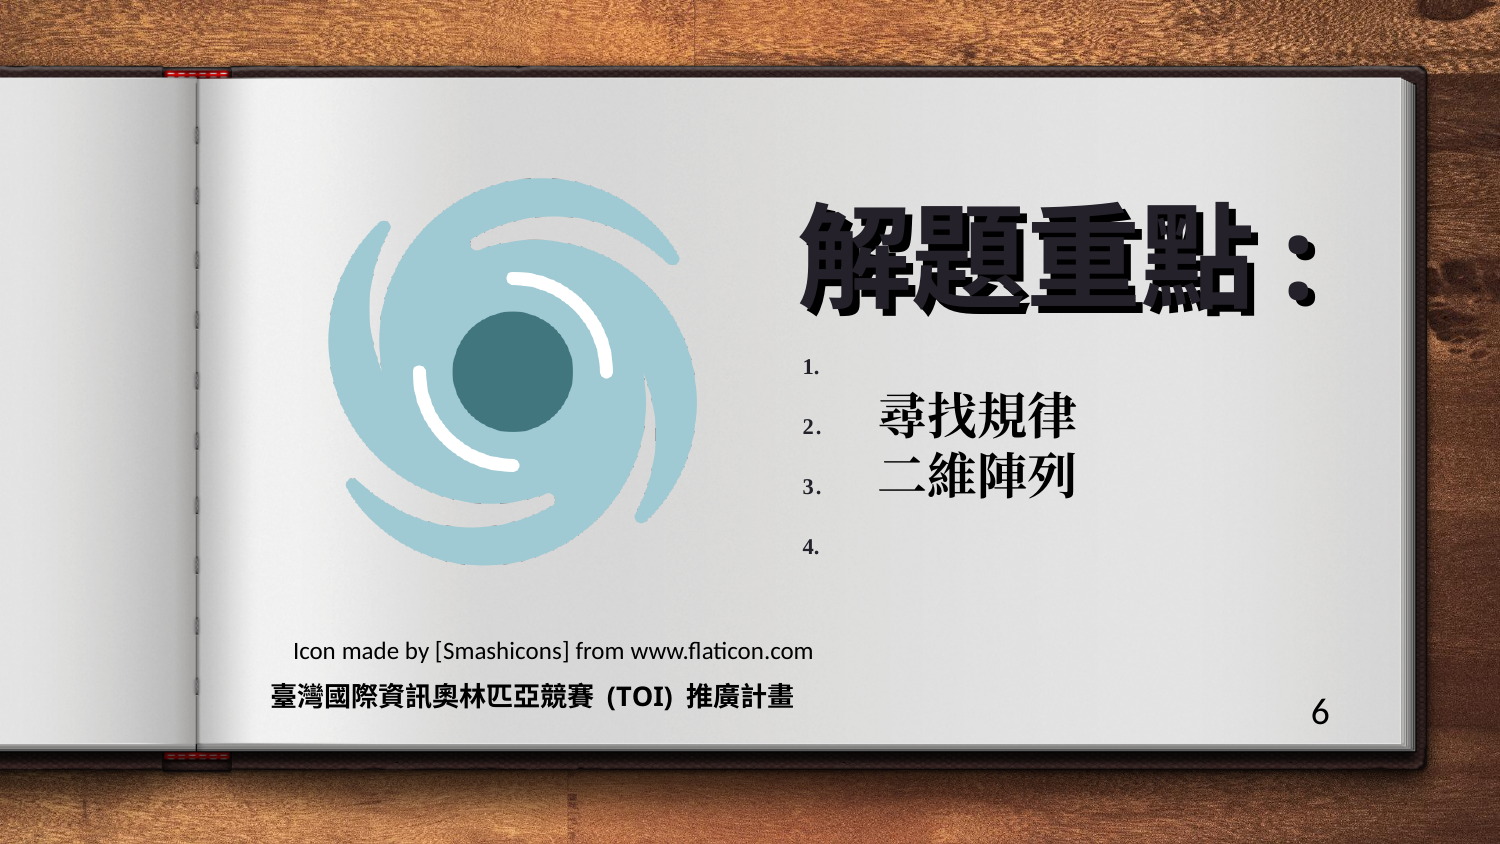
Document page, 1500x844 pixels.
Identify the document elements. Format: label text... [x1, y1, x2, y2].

text_box [1295, 672, 1386, 737]
text_box Icon made by [Smashicons] from www.flaticon.com [278, 627, 867, 672]
subtitle 尋找規律 二維陣列 [787, 309, 1341, 584]
title 解題重點: [782, 146, 1313, 338]
picture [312, 171, 713, 572]
